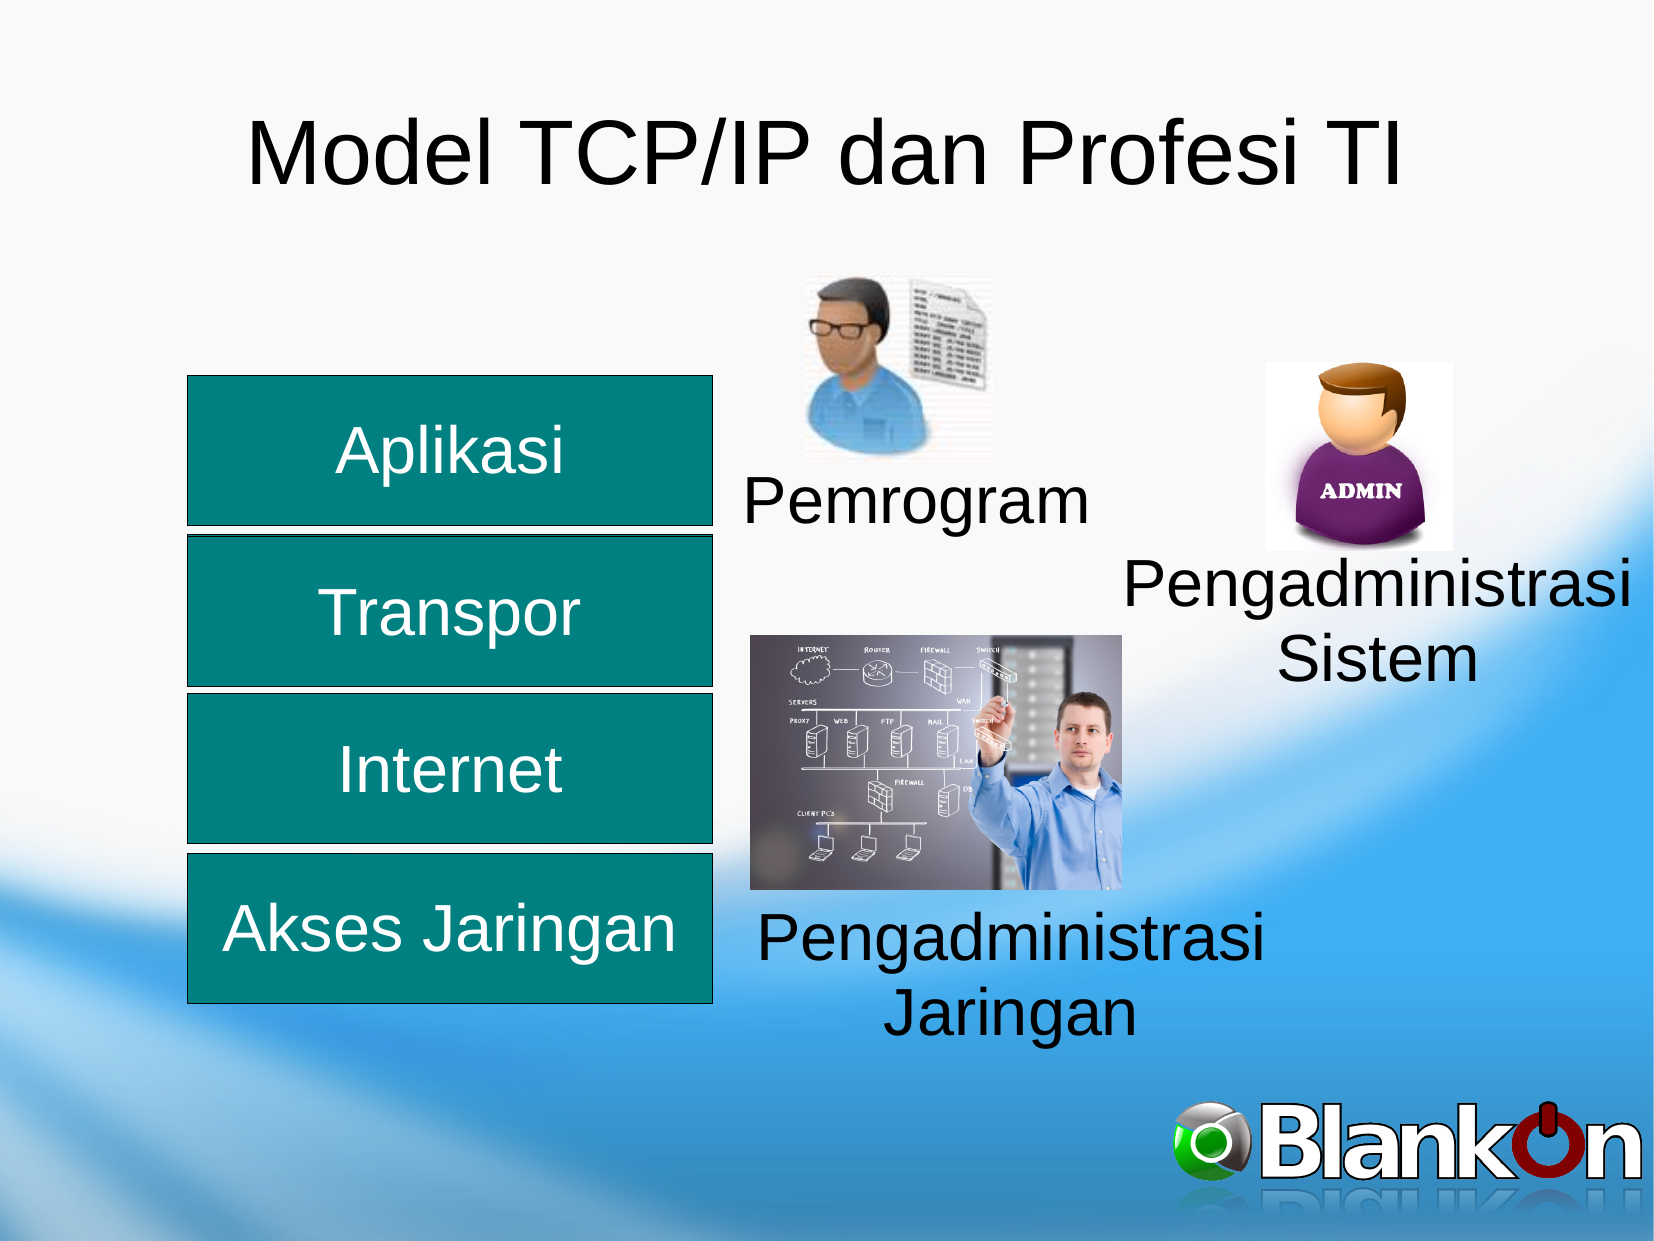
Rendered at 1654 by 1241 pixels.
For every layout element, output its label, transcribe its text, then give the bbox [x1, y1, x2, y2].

text_box Pemrogram [659, 455, 1175, 621]
picture [0, 0, 1654, 1241]
text_box Akses Jaringan [187, 853, 713, 1004]
text_box Internet [187, 693, 713, 844]
text_box Aplikasi [187, 375, 713, 526]
title Model TCP/IP dan Profesi TI [82, 49, 1571, 257]
text_box Pengadministrasi Jaringan [718, 893, 1305, 1133]
text_box Pengadministrasi Sistem [1102, 538, 1654, 703]
text_box Transpor [187, 536, 713, 687]
